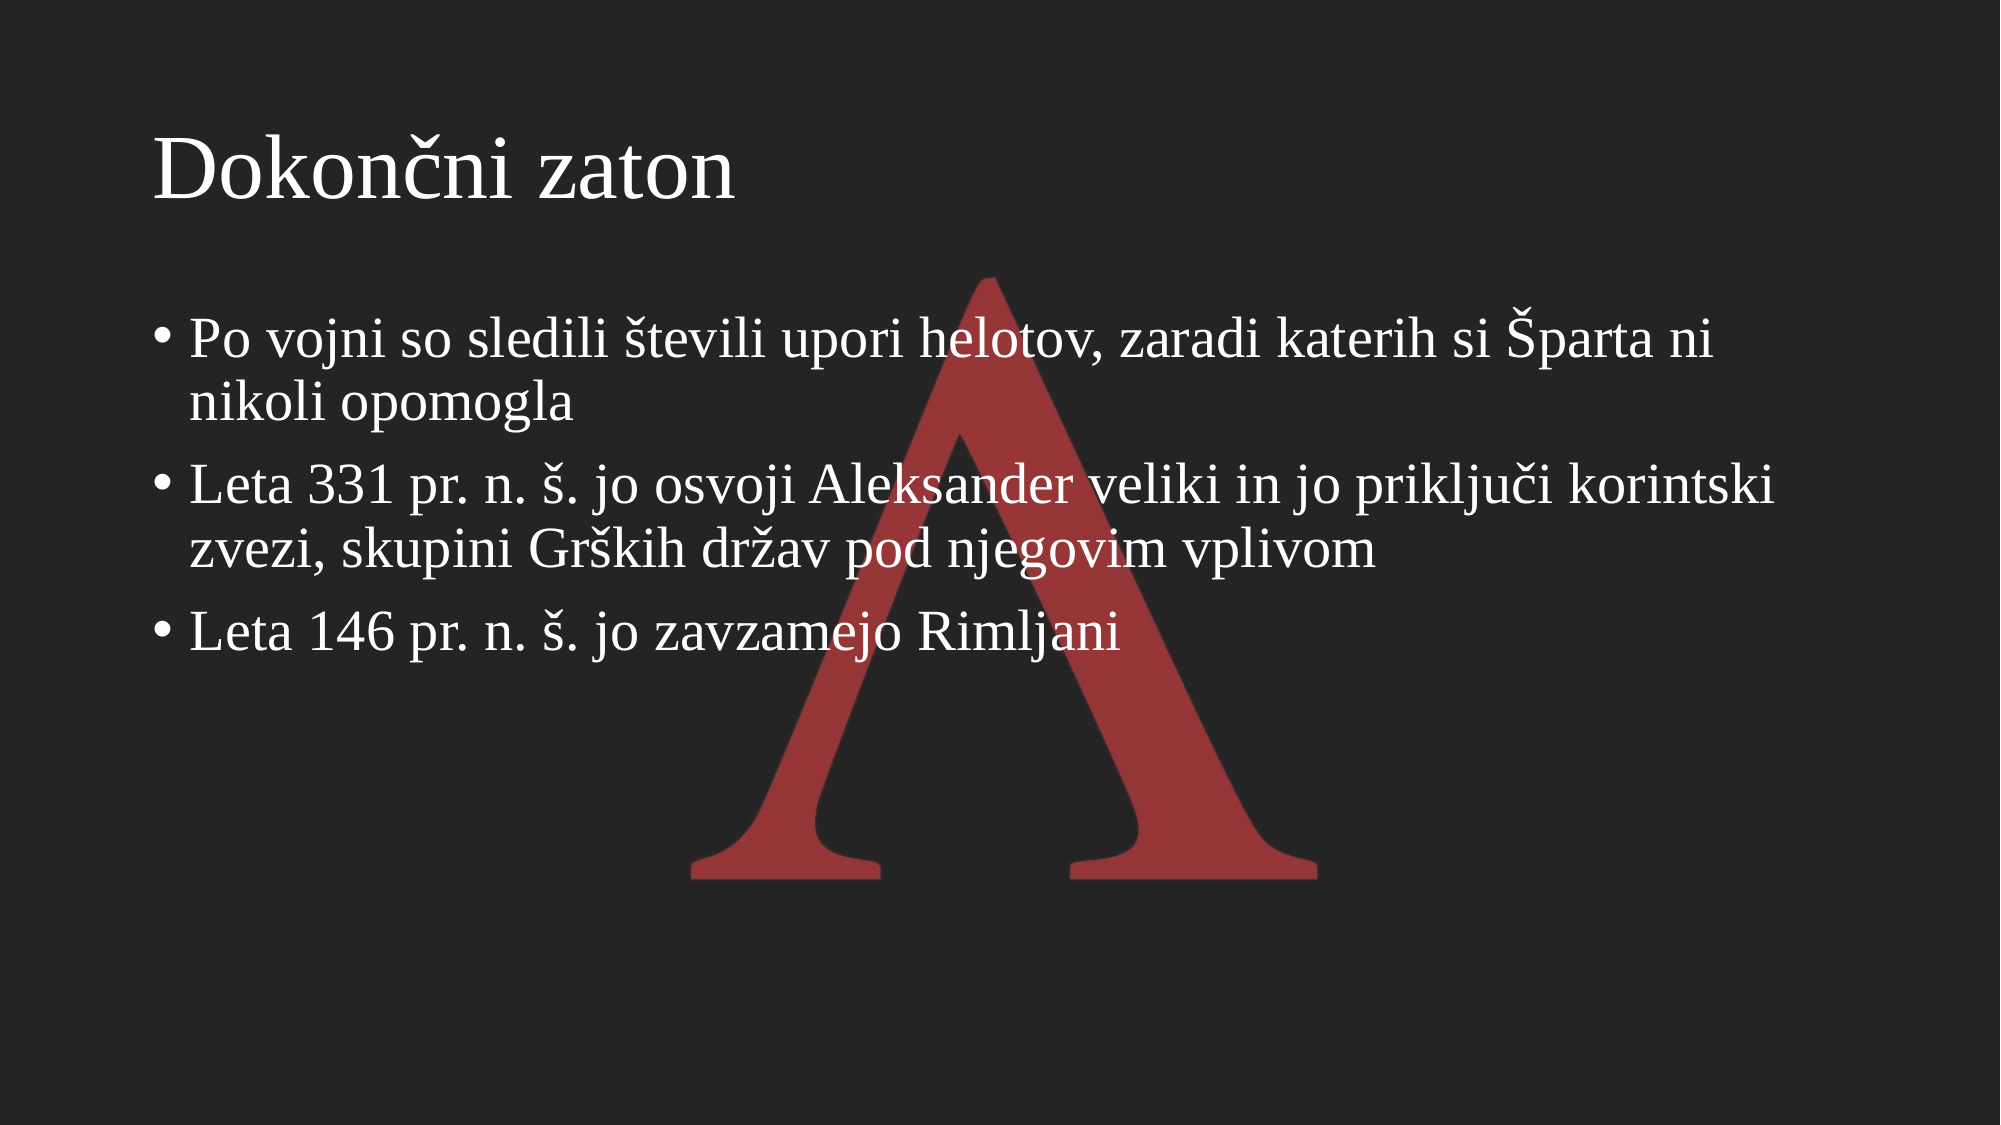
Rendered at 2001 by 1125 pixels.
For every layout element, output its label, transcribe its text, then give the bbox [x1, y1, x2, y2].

title Dokončni zaton [137, 59, 1863, 278]
list Po vojni so sledili števili upori helotov, zaradi katerih si Šparta ni nikoli opomogla Leta 331 pr. n. š. jo osvoji Aleksander veliki in jo priključi korintski zvezi, skupini Grških držav pod njegovim vplivom Leta 146 pr. n. š. jo zavzamejo Rimljani [137, 299, 1863, 1014]
